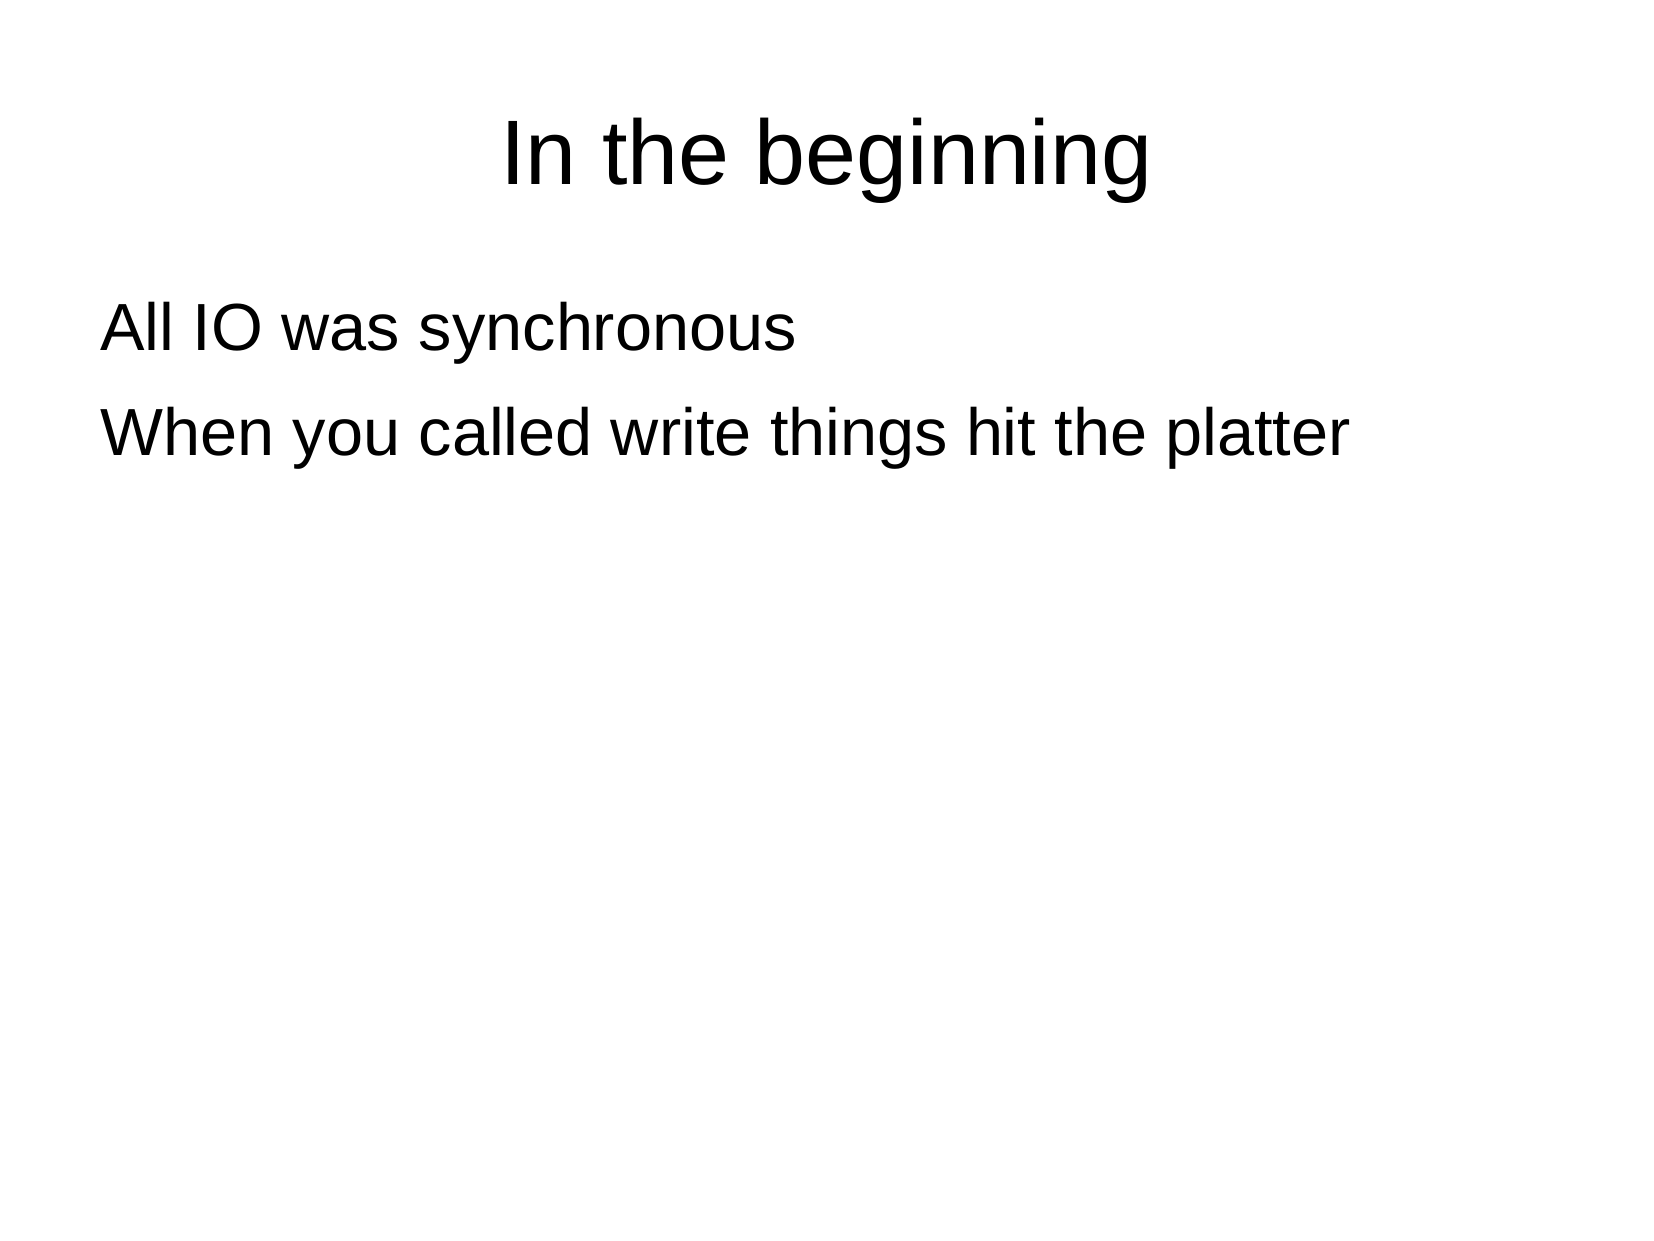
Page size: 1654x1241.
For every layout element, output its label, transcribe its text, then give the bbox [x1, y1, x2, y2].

title In the beginning [82, 56, 1571, 250]
list All IO was synchronous When you called write things hit the platter [82, 290, 1571, 1094]
